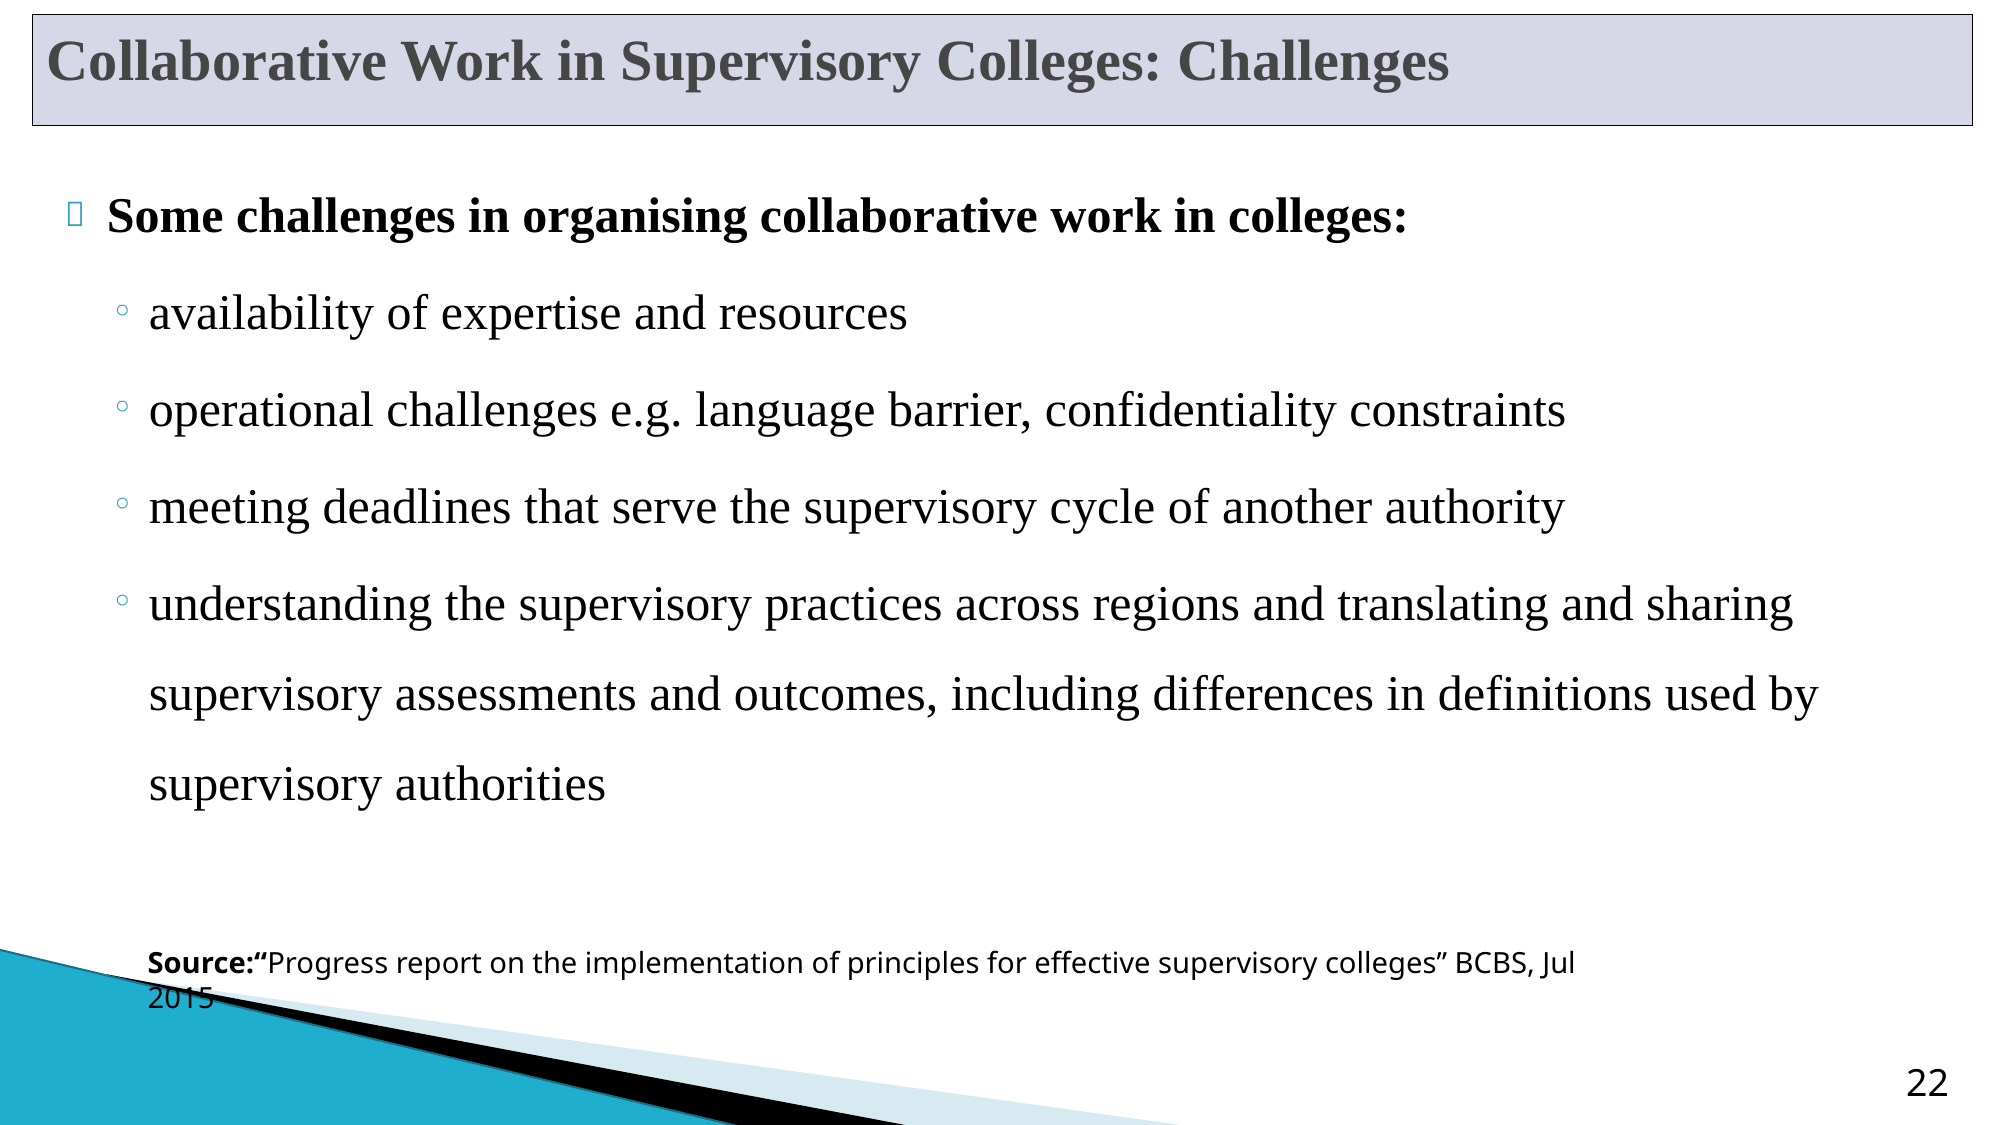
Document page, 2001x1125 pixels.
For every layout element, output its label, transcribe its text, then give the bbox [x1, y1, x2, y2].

slide_number <numéro> [1891, 1051, 1972, 1112]
title Collaborative Work in Supervisory Colleges: Challenges [32, 14, 1973, 126]
text_box Source:“Progress report on the implementation of principles for effective supervisory colleges” BCBS, Jul 2015 [132, 936, 1664, 1022]
list Some challenges in organising collaborative work in colleges: availability of expertise and resources operational challenges e.g. language barrier, confidentiality constraints meeting deadlines that serve the supervisory cycle of another authority understanding the supervisory practices across regions and translating and sharing supervisory assessments and outcomes, including differences in definitions used by supervisory authorities [32, 145, 1972, 968]
